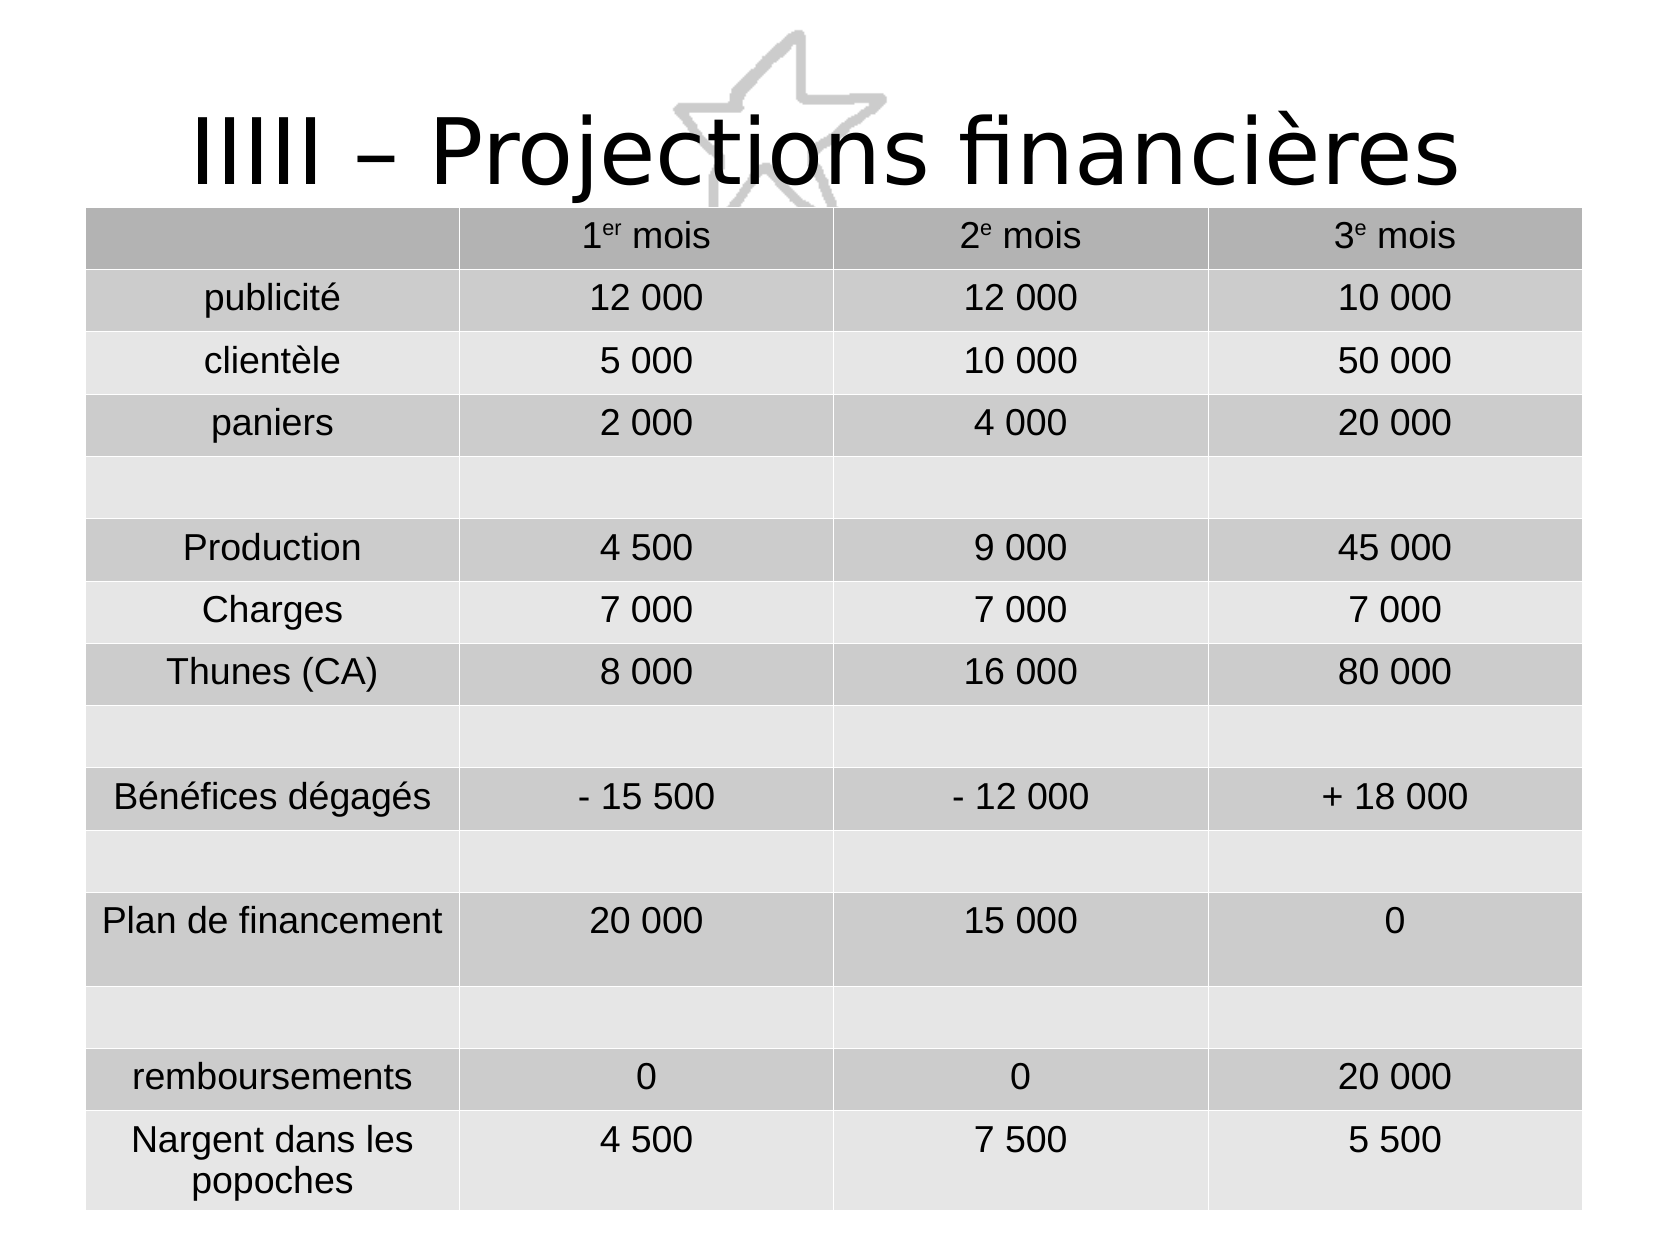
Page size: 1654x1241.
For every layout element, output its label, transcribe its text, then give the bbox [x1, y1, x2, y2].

table_cell Charges [86, 582, 459, 643]
table_cell 16 000 [834, 644, 1208, 705]
table_cell paniers [86, 395, 459, 456]
table_cell 10 000 [1209, 270, 1582, 331]
table_cell [86, 987, 459, 1048]
table_cell - 12 000 [834, 768, 1208, 830]
table_cell [460, 457, 833, 518]
table_cell Thunes (CA) [86, 644, 459, 705]
table_cell 10 000 [834, 332, 1208, 394]
table_cell [460, 987, 833, 1048]
table_cell 8 000 [460, 644, 833, 705]
table_cell [460, 831, 833, 892]
table_cell [1209, 831, 1582, 892]
table_cell Plan de financement [86, 893, 459, 986]
table_header 2e mois [834, 208, 1208, 269]
table_cell clientèle [86, 332, 459, 394]
table_cell 12 000 [460, 270, 833, 331]
table_cell 0 [834, 1049, 1208, 1110]
table_cell 50 000 [1209, 332, 1582, 394]
table_cell publicité [86, 270, 459, 331]
table_cell 5 500 [1209, 1111, 1582, 1210]
table_cell [86, 831, 459, 892]
table_cell [86, 457, 459, 518]
table_cell 0 [1209, 893, 1582, 986]
table_cell 5 000 [460, 332, 833, 394]
table_header 3e mois [1209, 208, 1582, 269]
table_cell [834, 706, 1208, 767]
table_cell 4 000 [834, 395, 1208, 456]
table_cell 4 500 [460, 1111, 833, 1210]
picture [29, 11, 1648, 1241]
table_cell [834, 457, 1208, 518]
table_cell 15 000 [834, 893, 1208, 986]
table_cell - 15 500 [460, 768, 833, 830]
table_cell [1209, 706, 1582, 767]
table_cell [834, 987, 1208, 1048]
table_cell 80 000 [1209, 644, 1582, 705]
table_cell 7 500 [834, 1111, 1208, 1210]
table_cell 2 000 [460, 395, 833, 456]
table_cell 7 000 [460, 582, 833, 643]
table_cell 20 000 [1209, 1049, 1582, 1110]
table_cell 45 000 [1209, 519, 1582, 581]
table_cell 7 000 [834, 582, 1208, 643]
table_cell Nargent dans les popoches [86, 1111, 459, 1210]
table_cell Production [86, 519, 459, 581]
table_cell 20 000 [1209, 395, 1582, 456]
table_cell [834, 831, 1208, 892]
table_cell 4 500 [460, 519, 833, 581]
table_cell 12 000 [834, 270, 1208, 331]
table_cell 9 000 [834, 519, 1208, 581]
table_cell 20 000 [460, 893, 833, 986]
table_cell Bénéfices dégagés [86, 768, 459, 830]
table_cell [86, 706, 459, 767]
table_cell remboursements [86, 1049, 459, 1110]
table_cell [1209, 987, 1582, 1048]
table_header [86, 208, 459, 269]
table_cell 0 [460, 1049, 833, 1110]
table_cell + 18 000 [1209, 768, 1582, 830]
title IIIII – Projections financières [82, 49, 1571, 256]
table_header 1er mois [460, 208, 833, 269]
table_cell 7 000 [1209, 582, 1582, 643]
table_cell [1209, 457, 1582, 518]
table_cell [460, 706, 833, 767]
